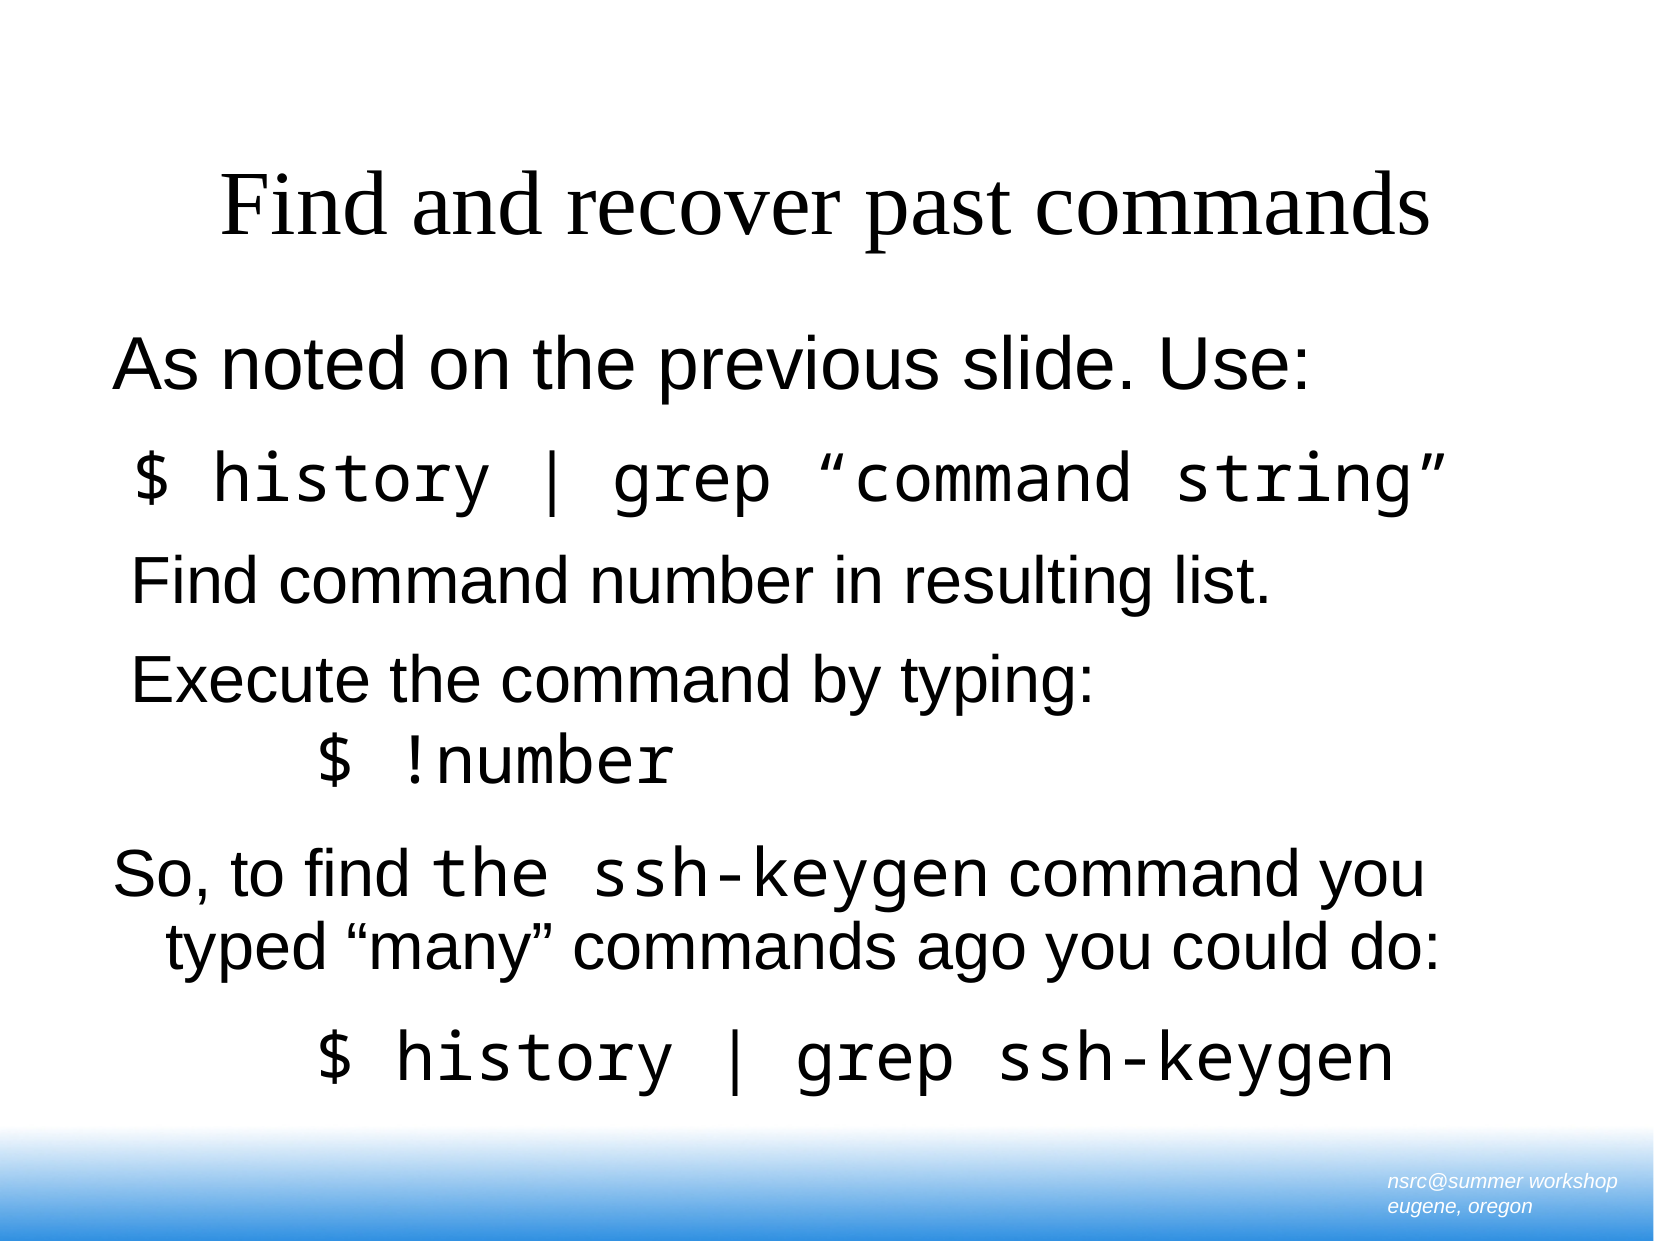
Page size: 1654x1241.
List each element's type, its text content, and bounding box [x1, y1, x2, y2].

title Find and recover past commands [121, 85, 1534, 327]
picture [0, 1124, 1654, 1241]
list As noted on the previous slide. Use: $ history | grep “command string” Find command number in resulting list. Execute the command by typing: $ !number So, to find the ssh-keygen command you typed “many” commands ago you could do: $ history | grep ssh-keygen [94, 327, 1595, 1093]
text_box nsrc@summer workshop eugene, oregon [1387, 1169, 1644, 1216]
